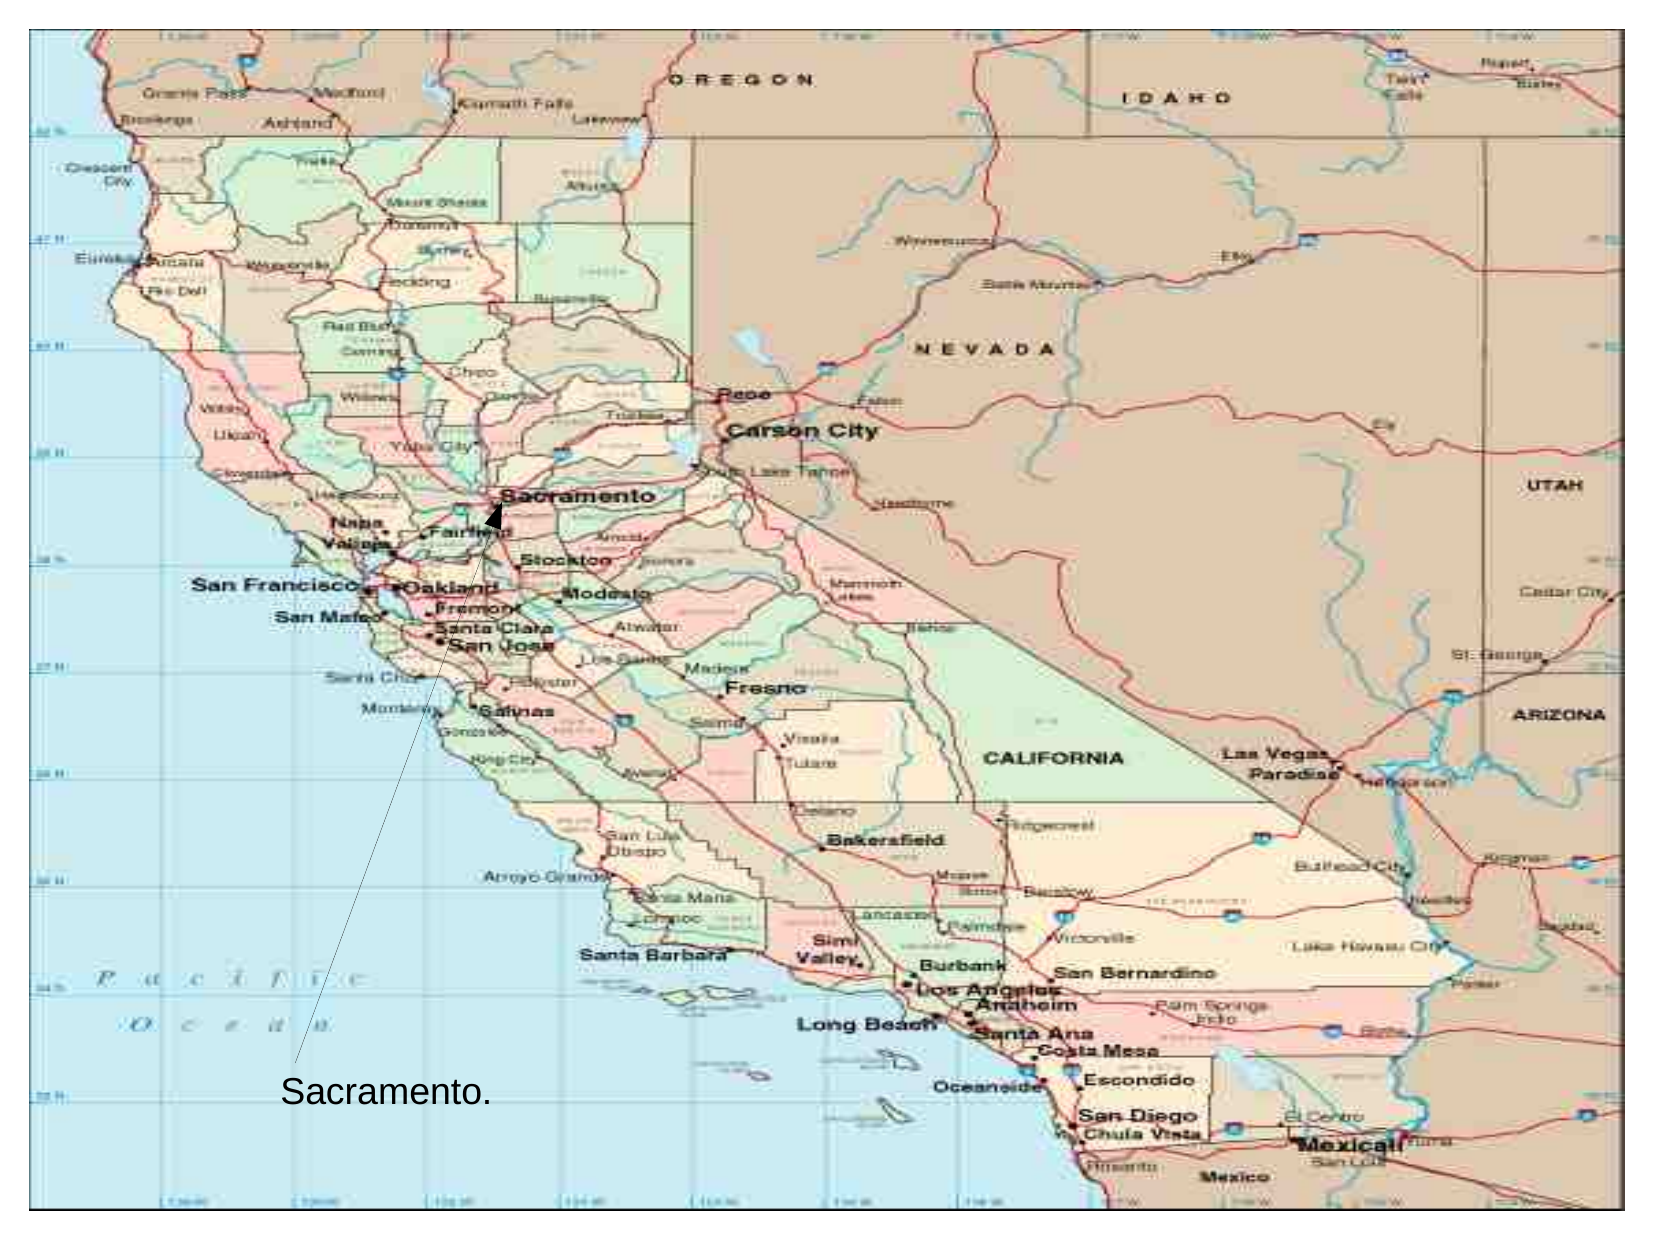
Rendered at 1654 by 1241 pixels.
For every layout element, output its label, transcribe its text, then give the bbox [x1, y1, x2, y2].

picture [29, 29, 1625, 1211]
text_box Sacramento. [265, 1062, 508, 1120]
